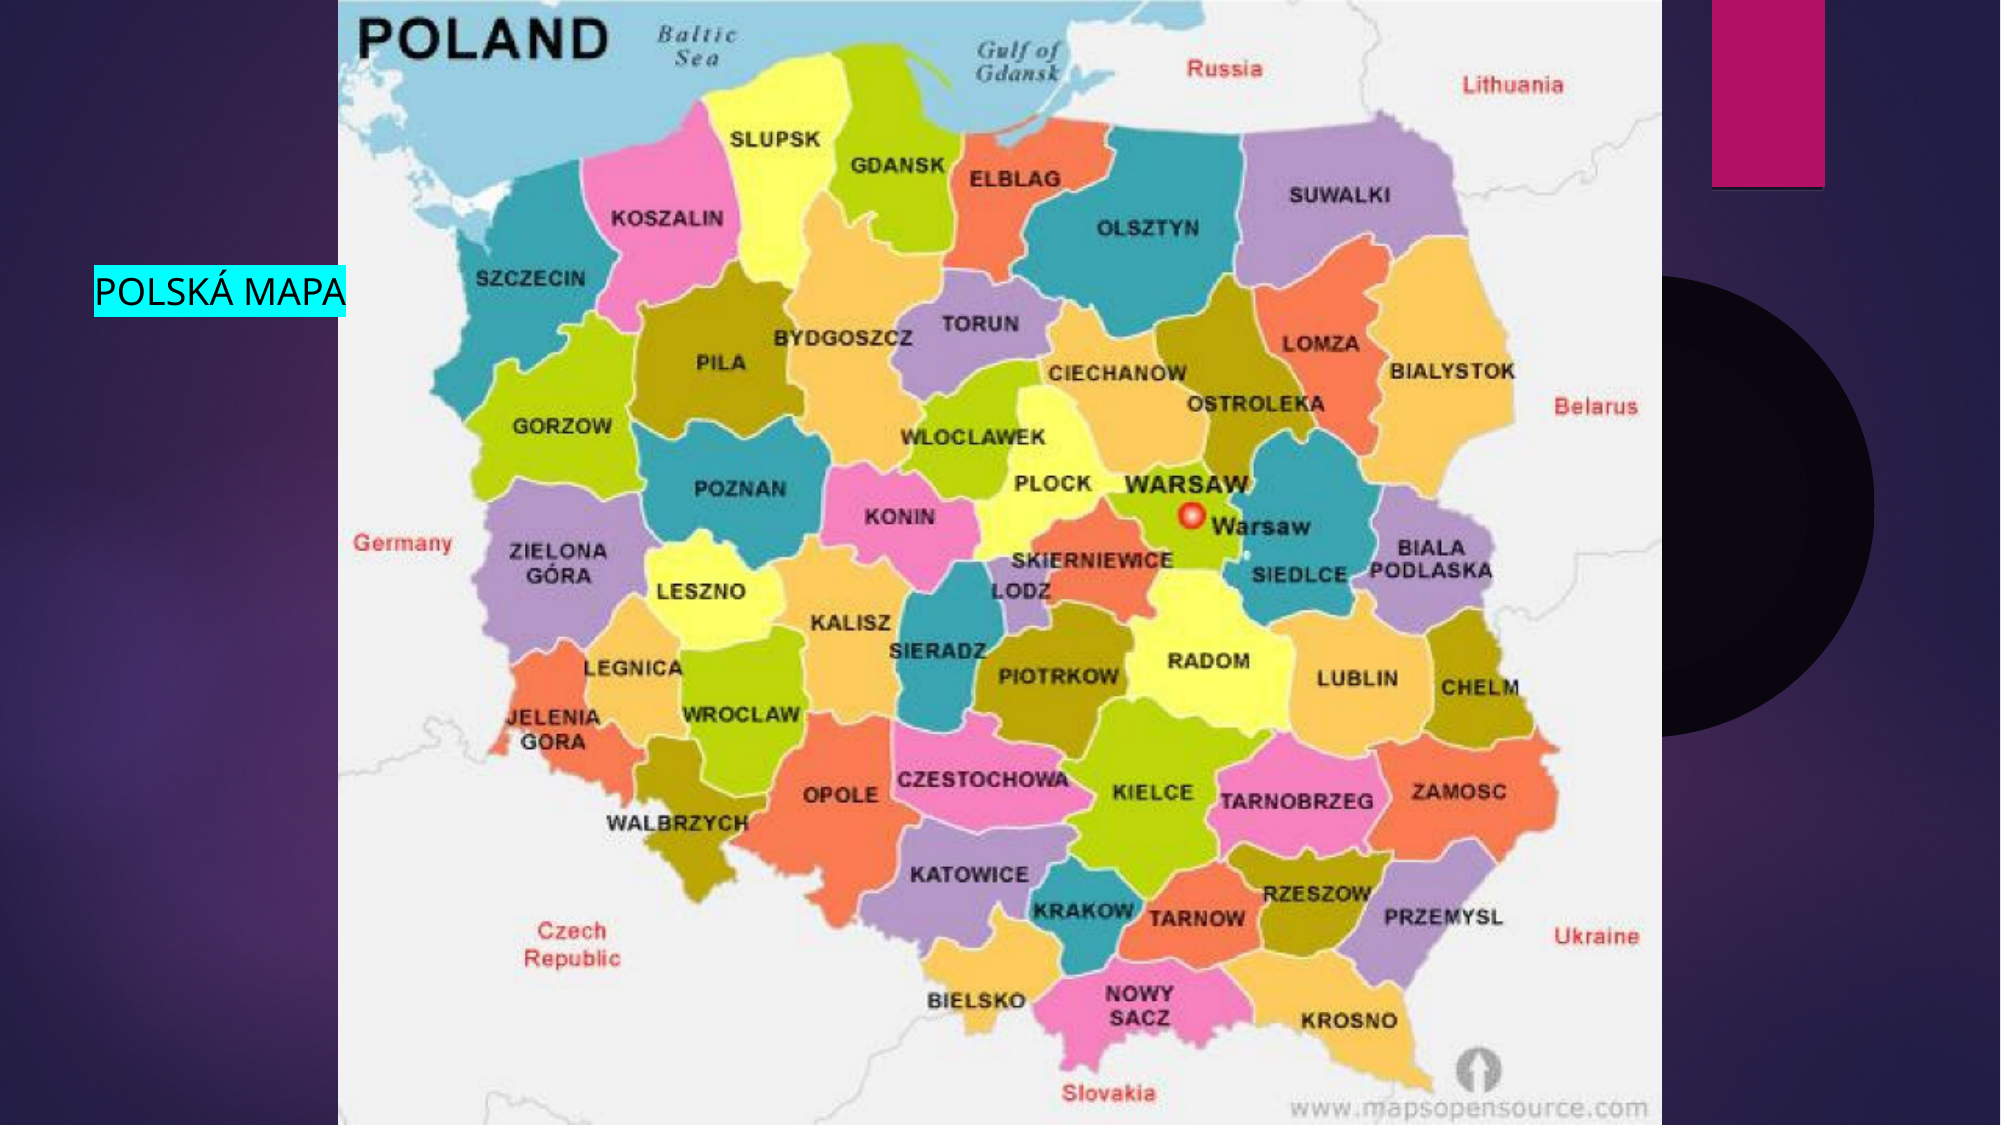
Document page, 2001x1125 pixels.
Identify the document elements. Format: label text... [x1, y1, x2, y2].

text_box DĚKUJEME ZA POZORNOST! [1662, 319, 2000, 380]
picture [338, 0, 1662, 1125]
text_box POLSKÁ MAPA [79, 260, 346, 322]
